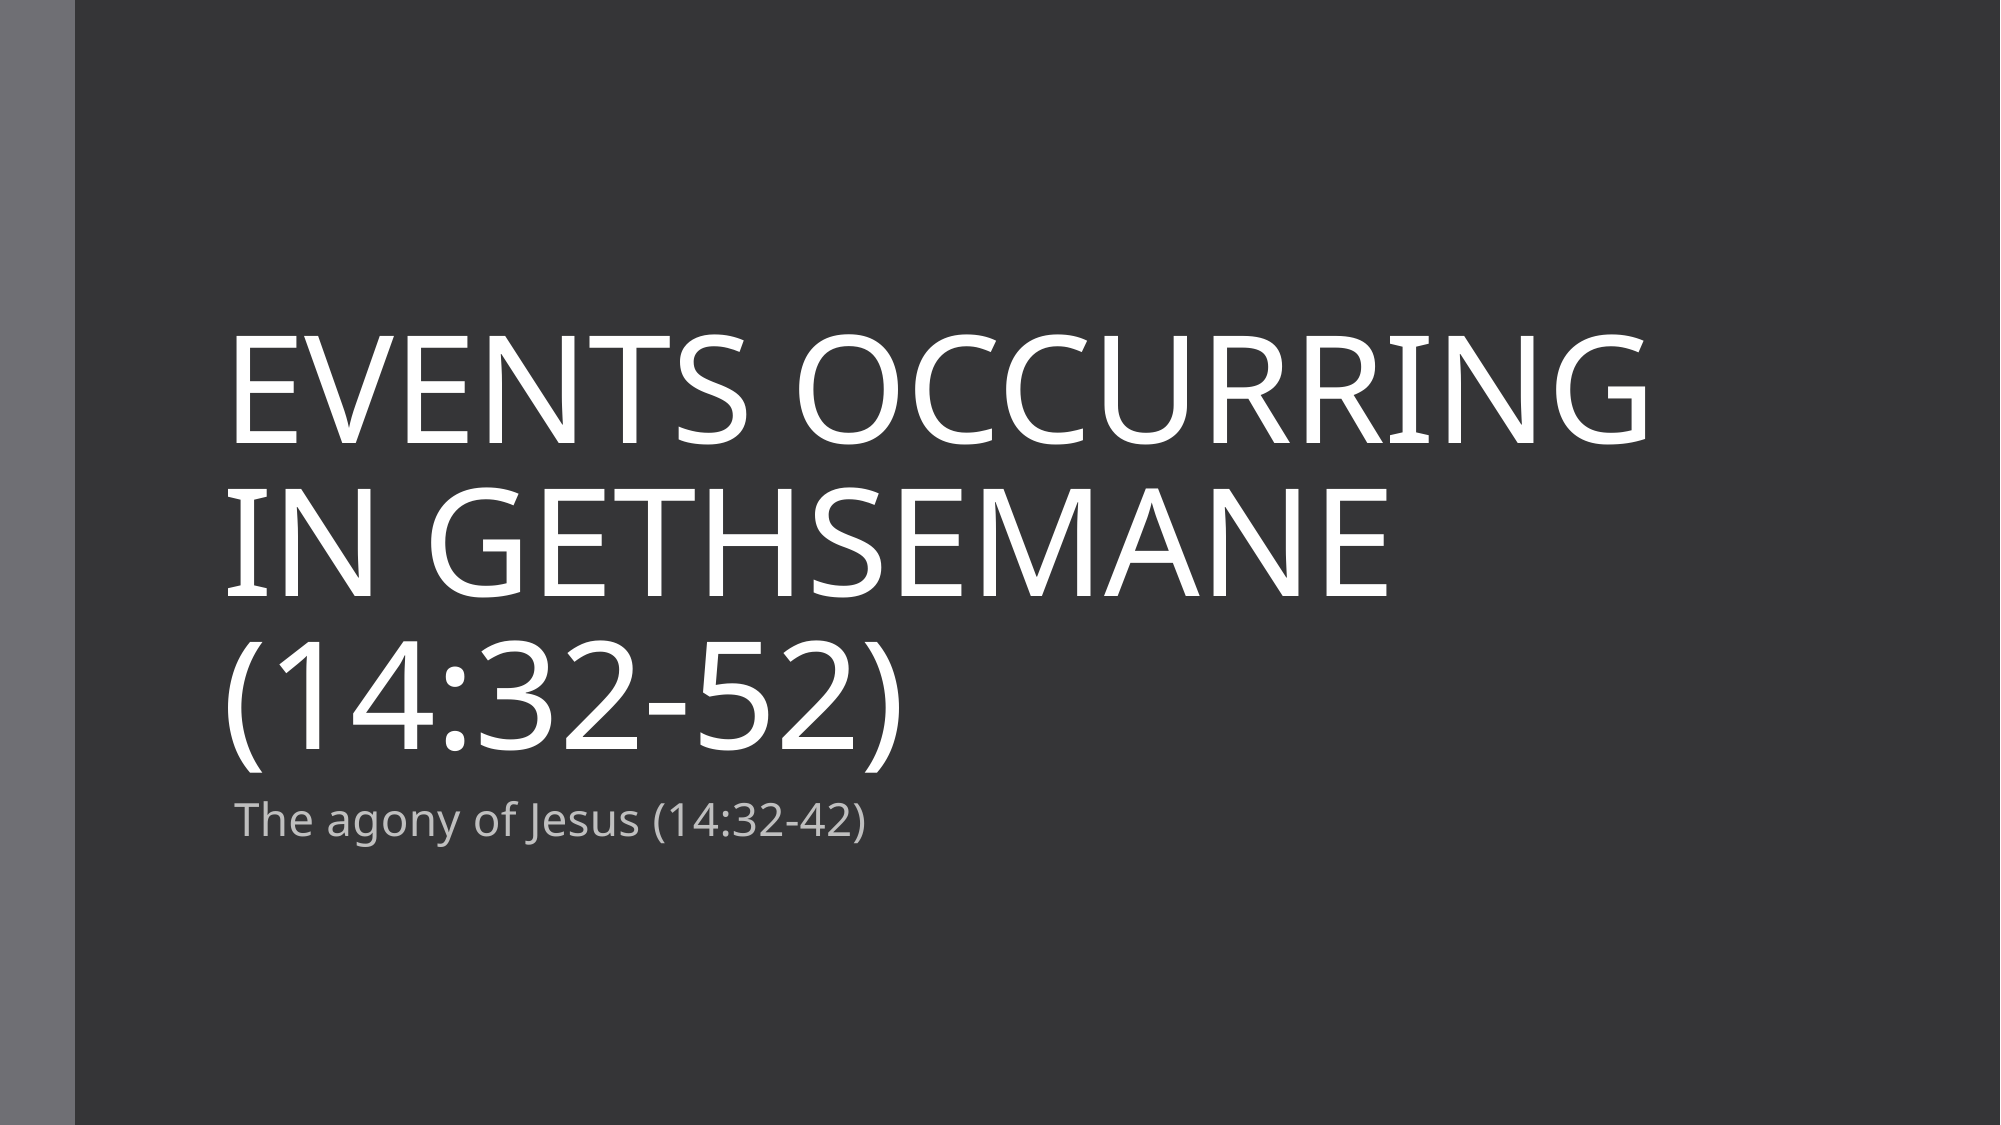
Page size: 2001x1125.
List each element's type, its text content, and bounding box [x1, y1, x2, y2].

subtitle The agony of Jesus (14:32-42) [206, 787, 1752, 1066]
title EVENTS OCCURRING IN GETHSEMANE (14:32-52) [206, 124, 1752, 787]
